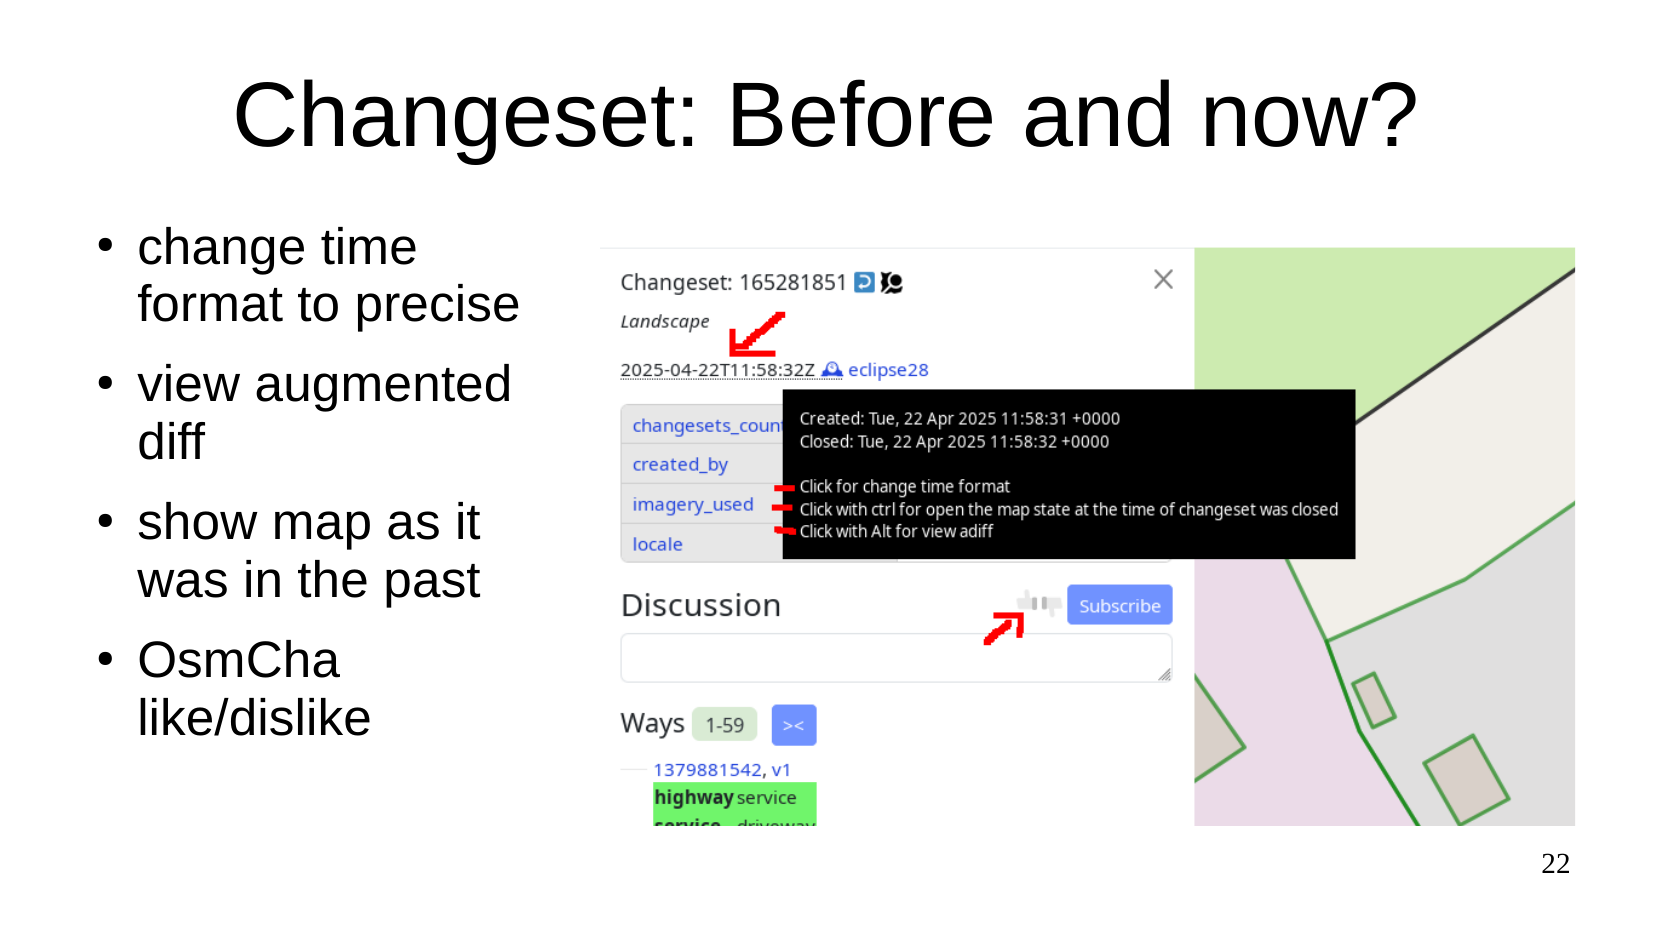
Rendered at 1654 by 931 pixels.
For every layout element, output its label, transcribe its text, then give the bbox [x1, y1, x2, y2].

picture [600, 245, 1576, 826]
title Changeset: Before and now? [82, 37, 1571, 193]
list change time format to precise view augmented diff show map as it was in the past OsmCha like/dislike [82, 217, 563, 758]
